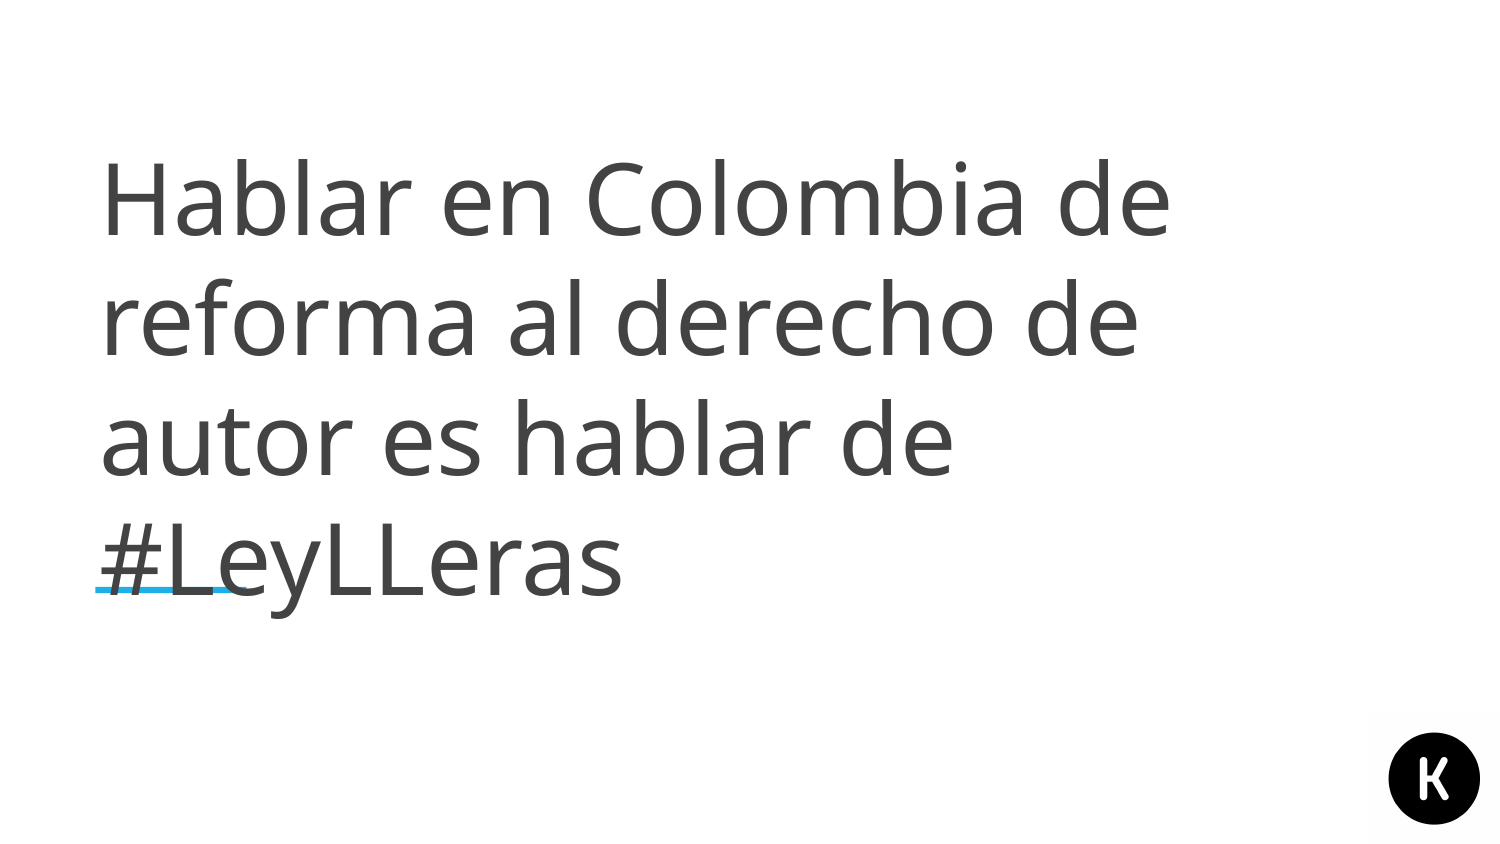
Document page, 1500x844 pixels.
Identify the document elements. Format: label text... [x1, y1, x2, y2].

picture [1370, 713, 1500, 844]
title Hablar en Colombia de reforma al derecho de autor es hablar de #LeyLLeras [84, 250, 1416, 501]
